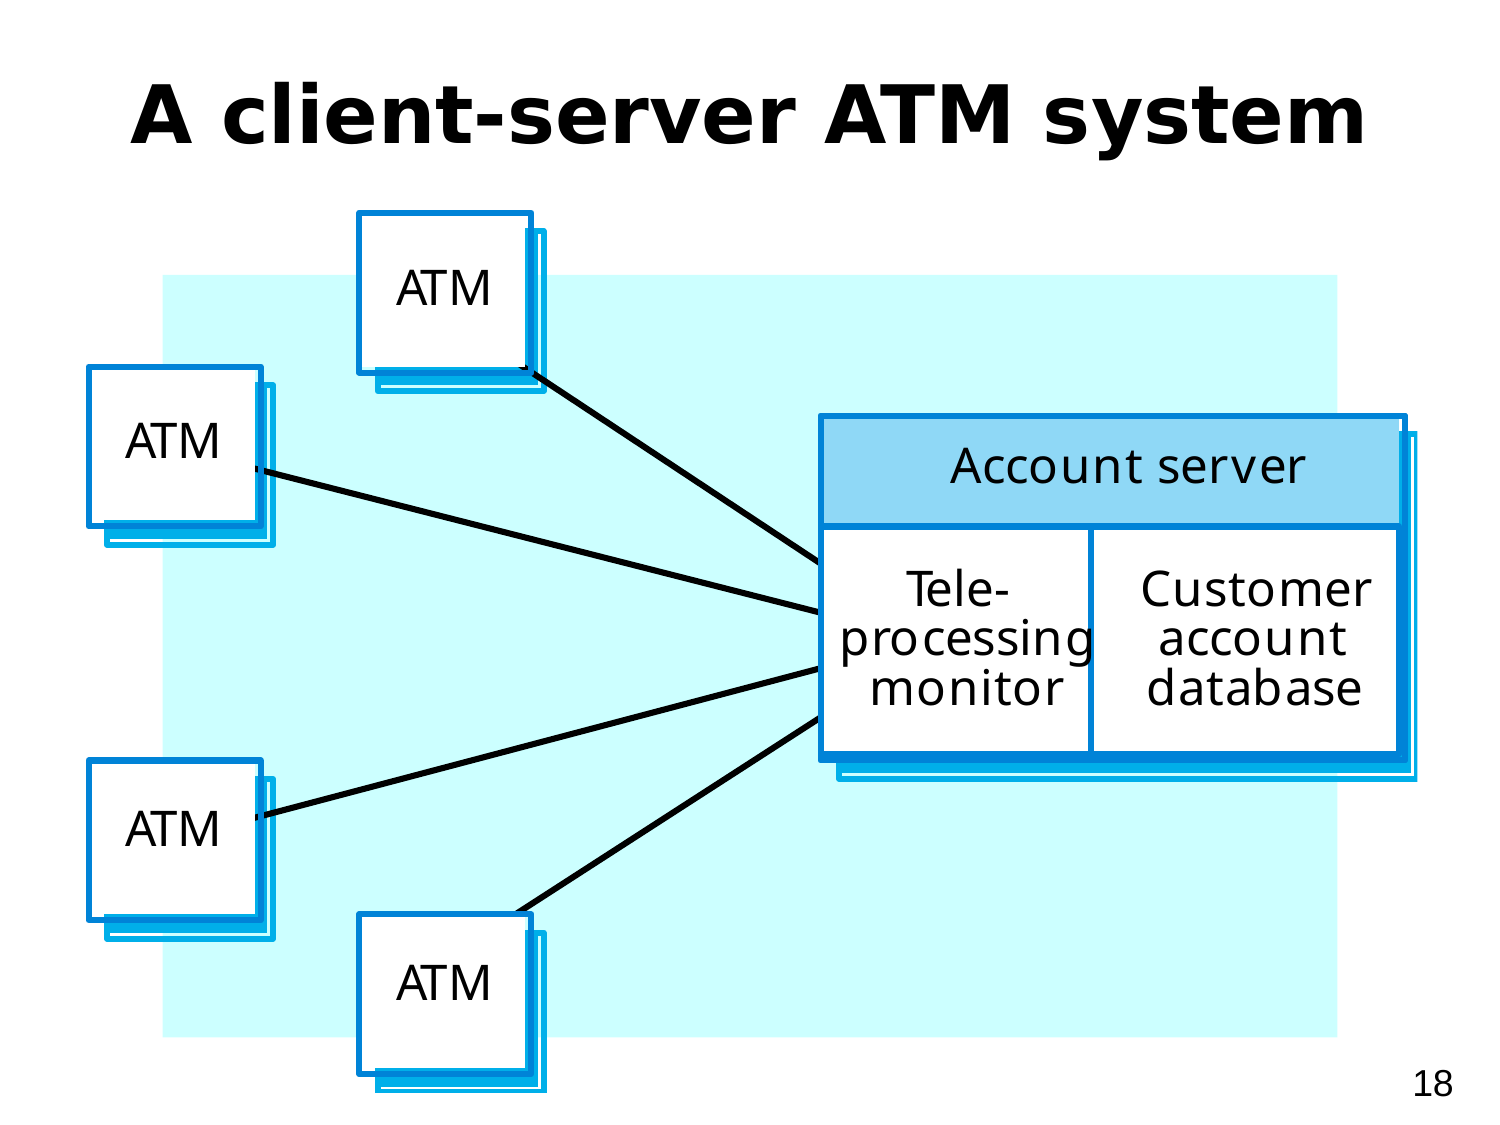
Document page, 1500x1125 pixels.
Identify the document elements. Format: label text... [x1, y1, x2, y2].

title A client-server ATM system [75, 44, 1425, 177]
picture [843, 438, 1413, 775]
picture [82, 206, 1418, 1093]
